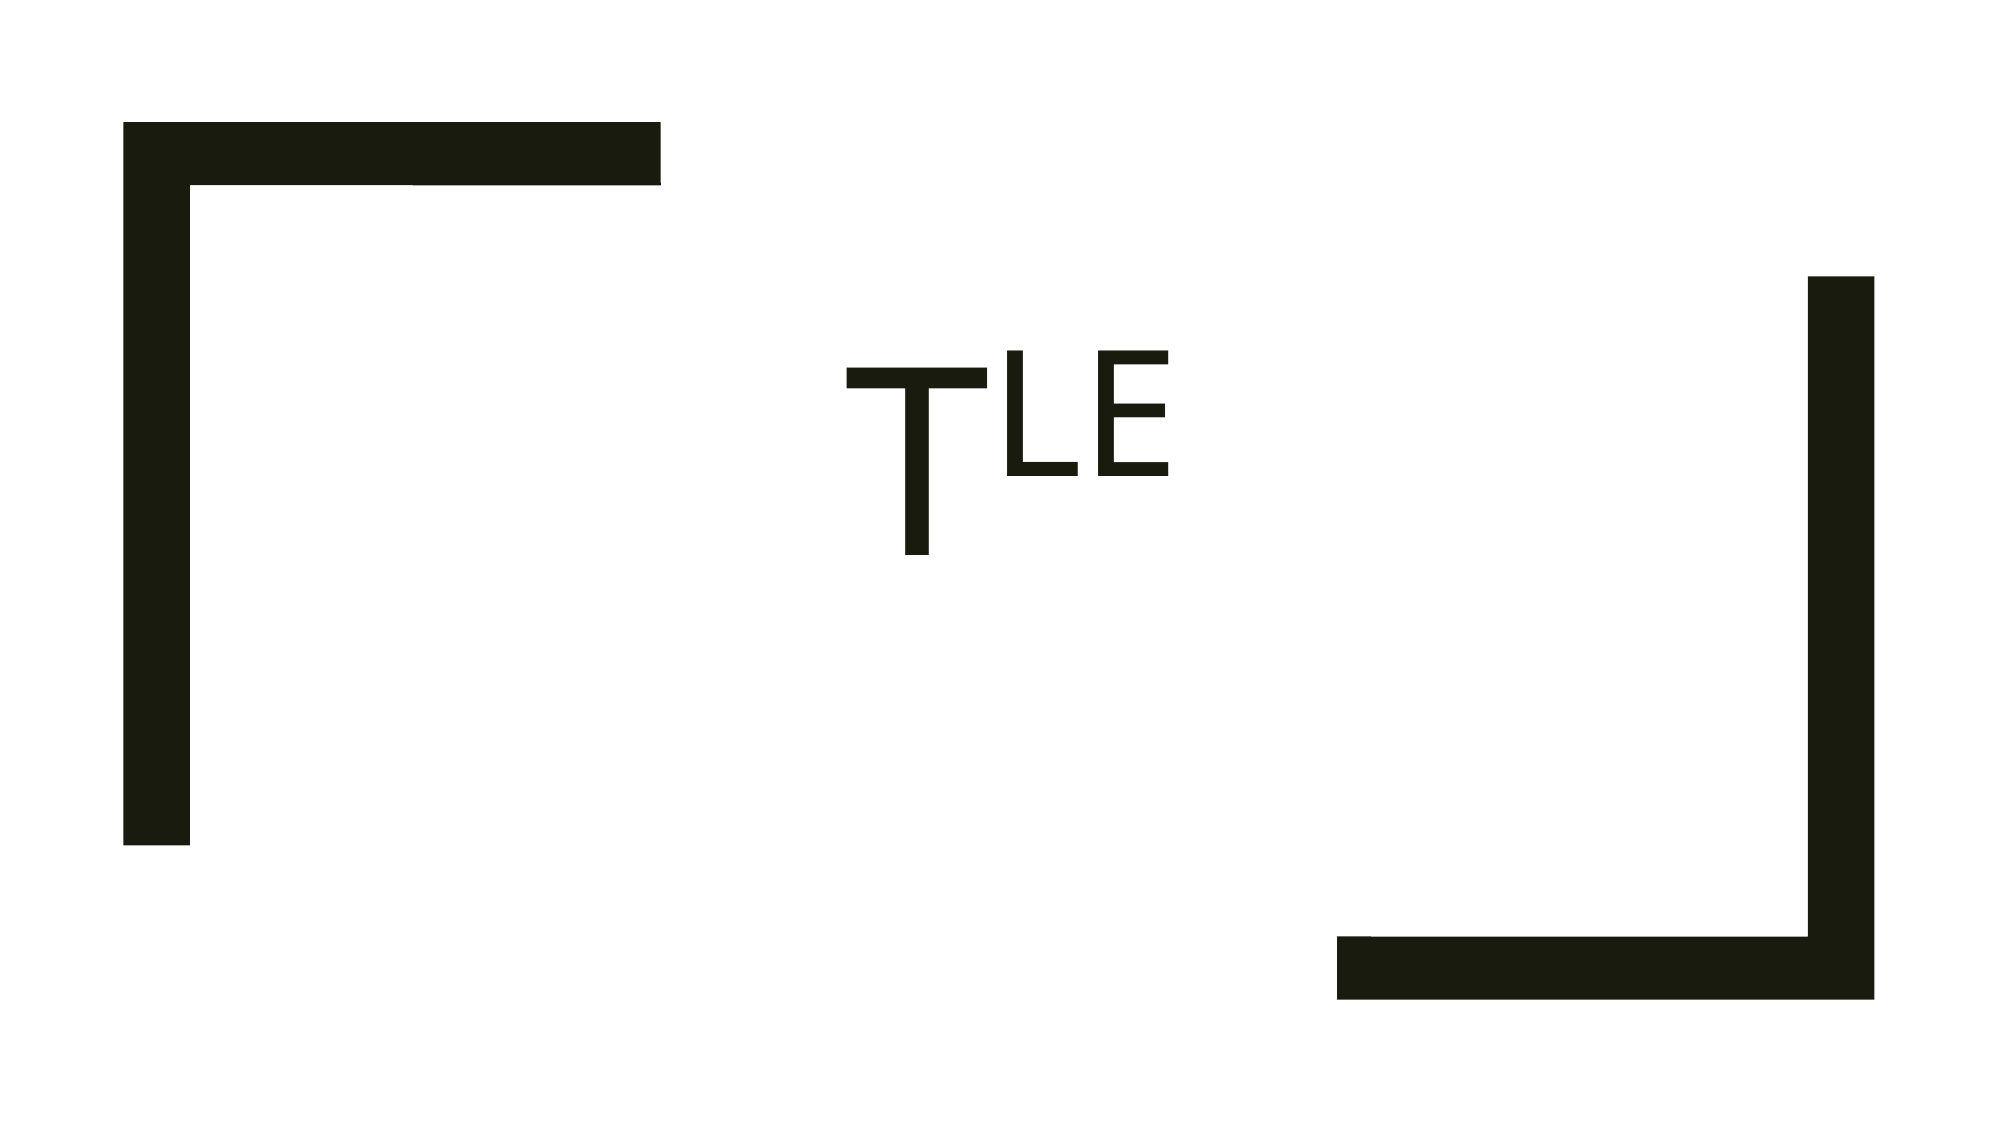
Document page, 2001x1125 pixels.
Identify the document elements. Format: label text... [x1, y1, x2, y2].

title Tle [246, 319, 1778, 619]
